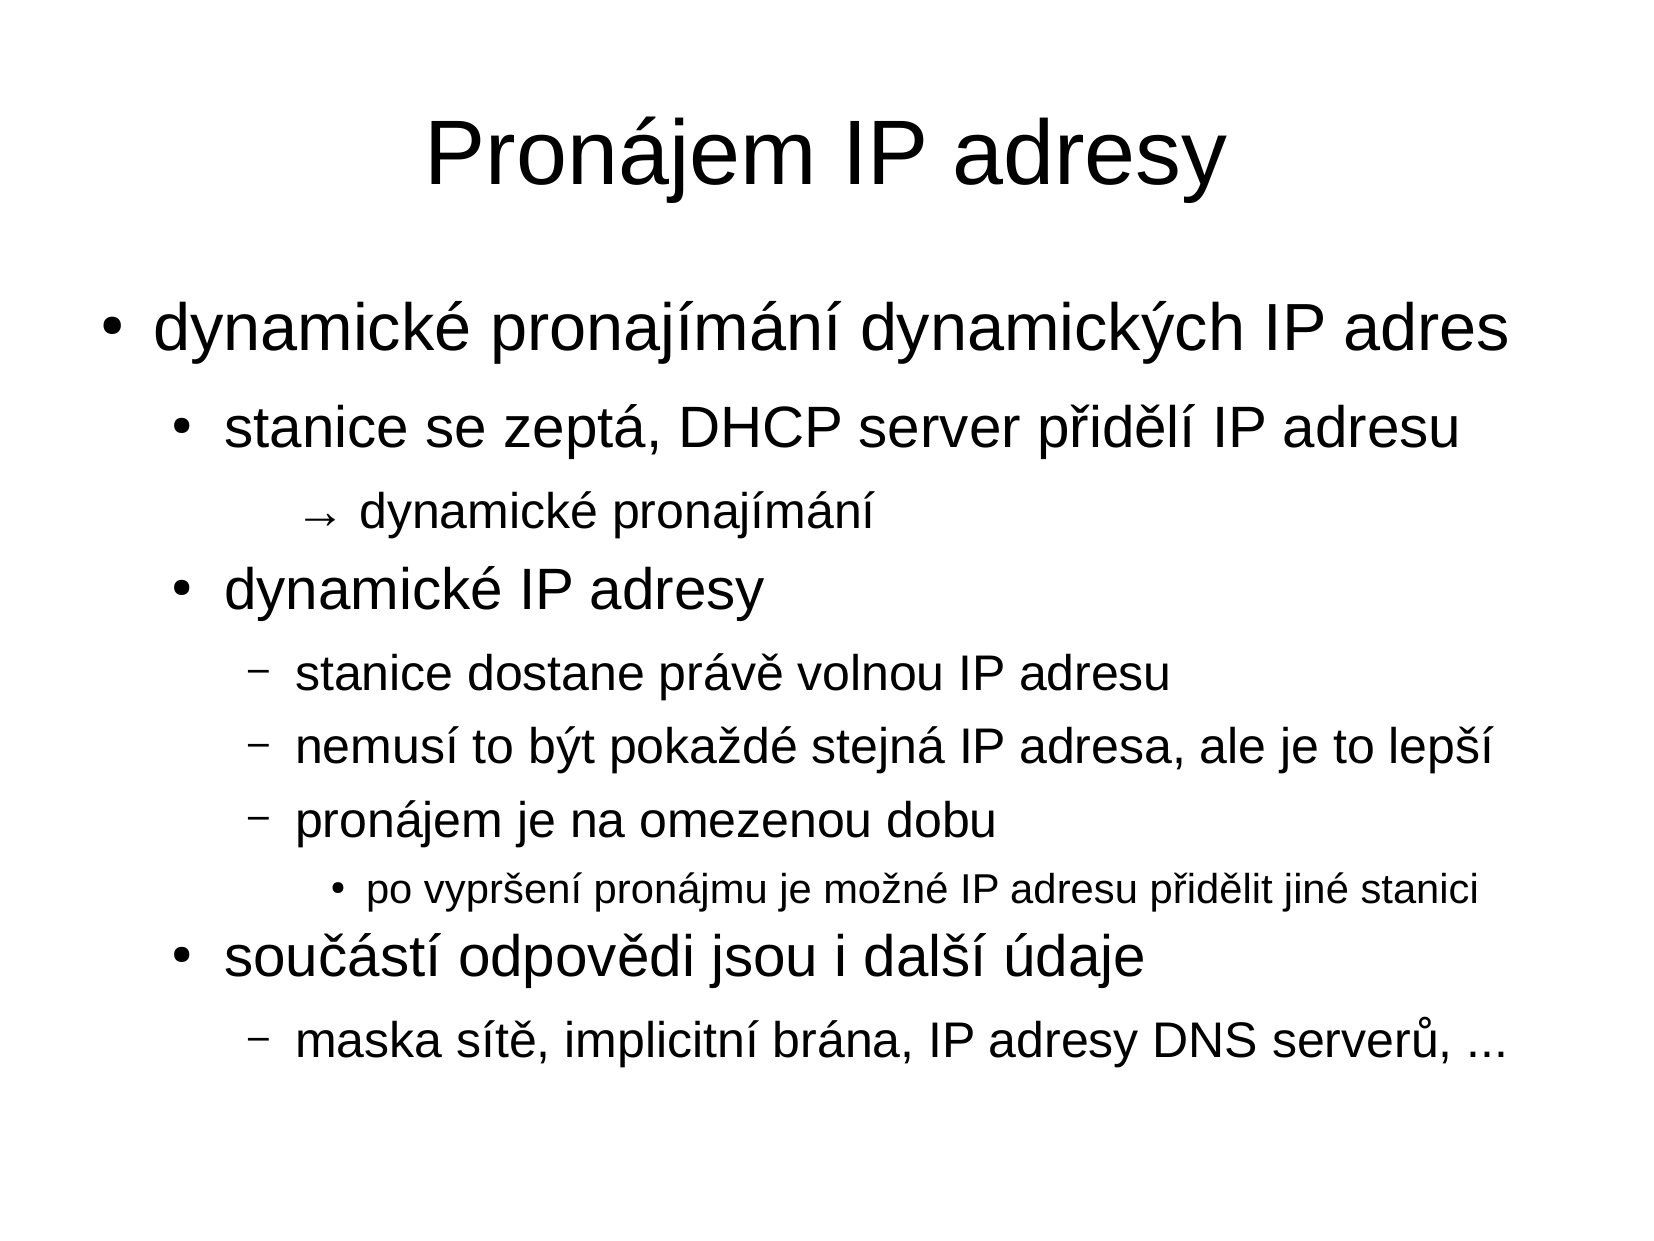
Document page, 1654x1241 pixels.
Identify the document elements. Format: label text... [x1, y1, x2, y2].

title Pronájem IP adresy [82, 49, 1571, 257]
list dynamické pronajímání dynamických IP adres stanice se zeptá, DHCP server přidělí IP adresu → dynamické pronajímání dynamické IP adresy stanice dostane právě volnou IP adresu nemusí to být pokaždé stejná IP adresa, ale je to lepší pronájem je na omezenou dobu po vypršení pronájmu je možné IP adresu přidělit jiné stanici součástí odpovědi jsou i další údaje maska sítě, implicitní brána, IP adresy DNS serverů, ... [82, 290, 1571, 1069]
